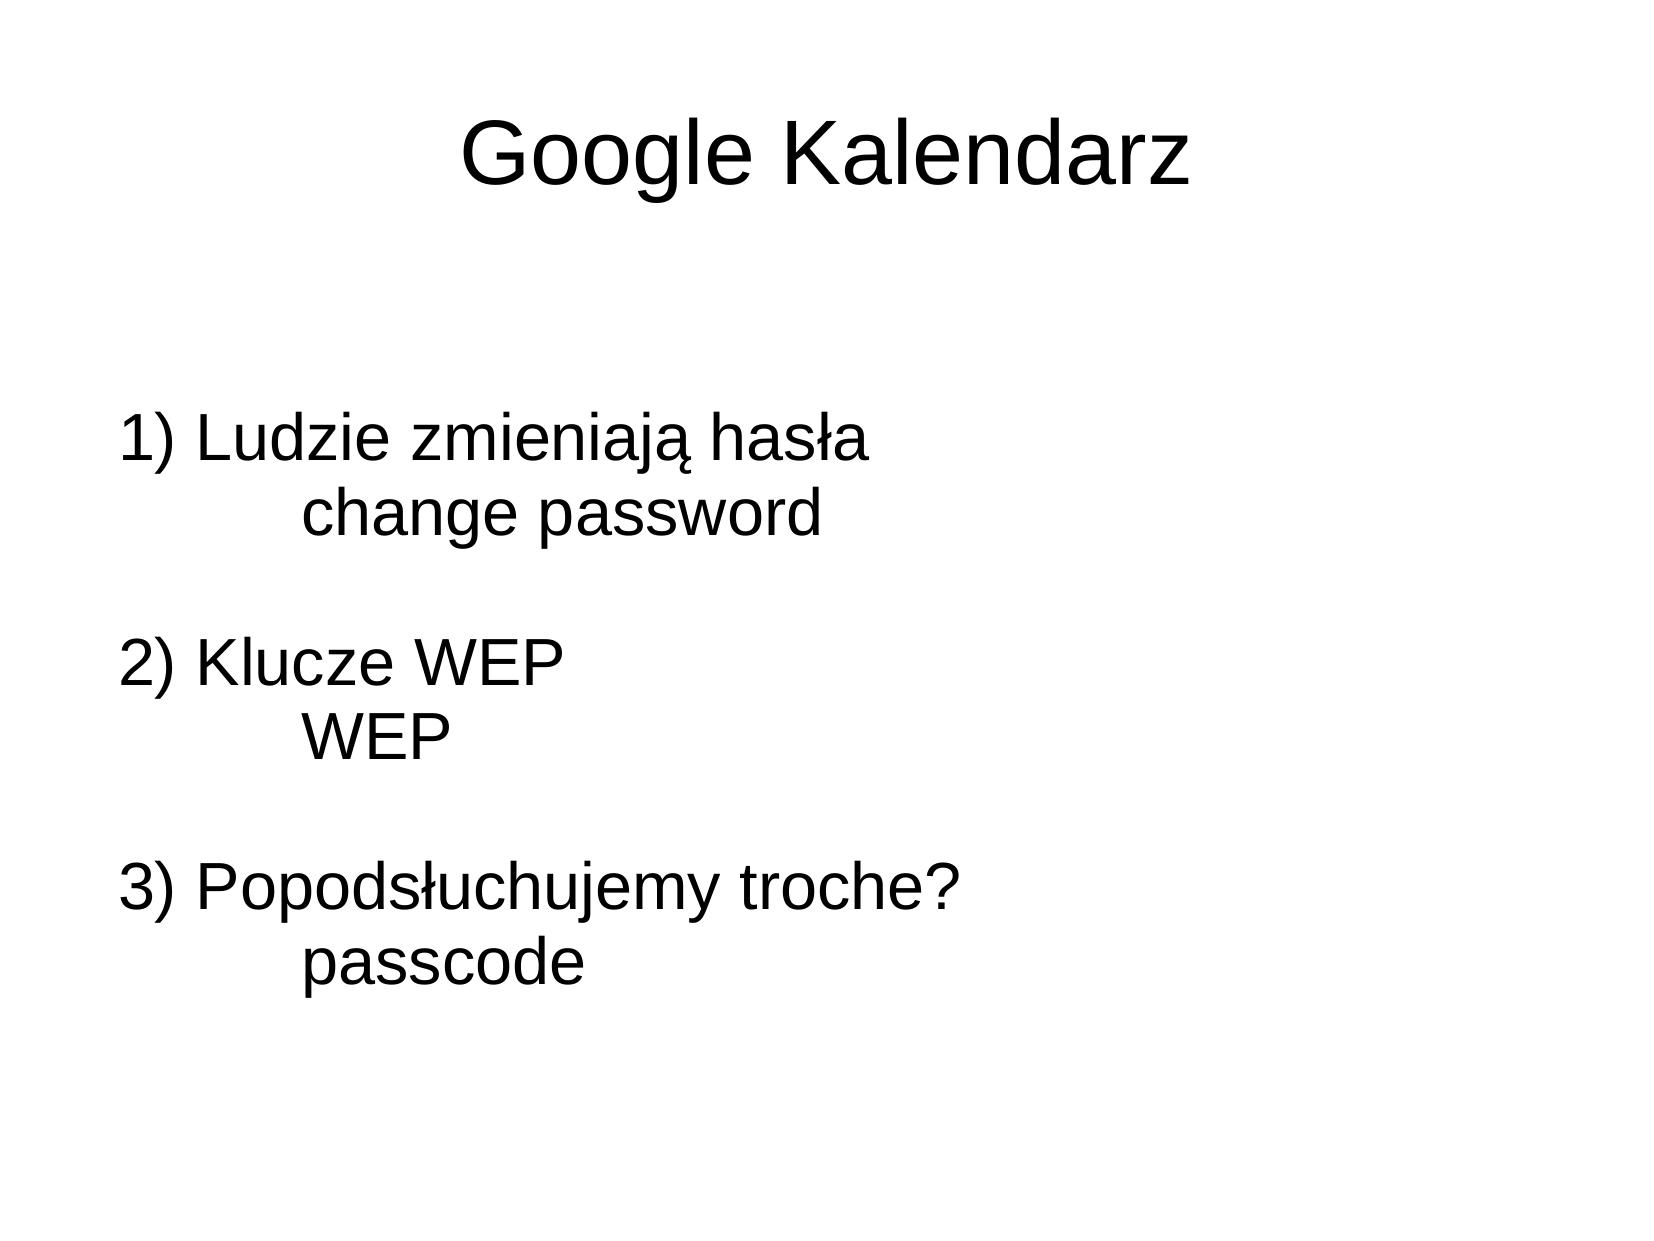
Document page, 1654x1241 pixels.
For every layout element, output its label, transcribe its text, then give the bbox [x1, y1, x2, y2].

subtitle 1) Ludzie zmieniają hasła change password 2) Klucze WEP WEP 3) Popodsłuchujemy troche? passcode [82, 290, 1571, 1109]
title Google Kalendarz [82, 49, 1571, 257]
